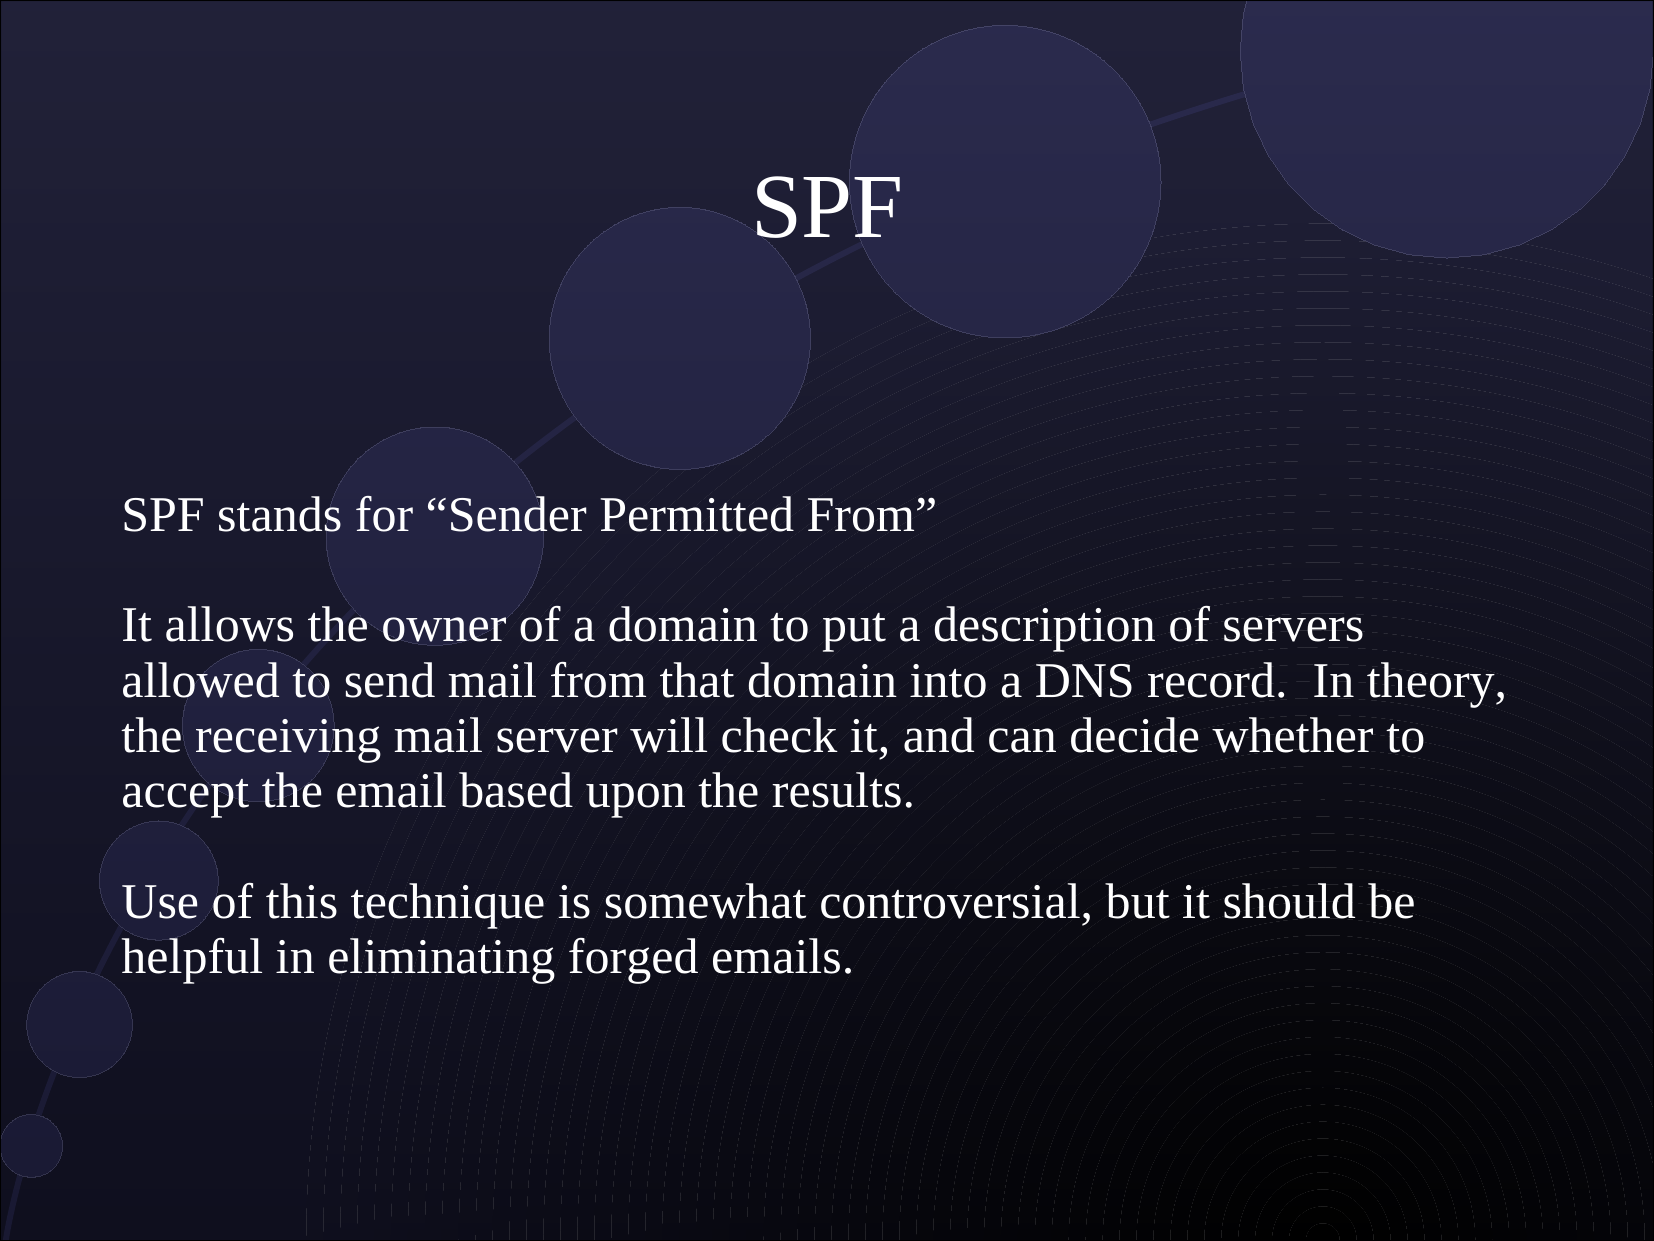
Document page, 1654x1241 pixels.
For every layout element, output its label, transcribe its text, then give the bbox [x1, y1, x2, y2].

title SPF [121, 102, 1534, 311]
subtitle SPF stands for “Sender Permitted From” It allows the owner of a domain to put a description of servers allowed to send mail from that domain into a DNS record. In theory, the receiving mail server will check it, and can decide whether to accept the email based upon the results. Use of this technique is somewhat controversial, but it should be helpful in eliminating forged emails. [121, 344, 1534, 1127]
